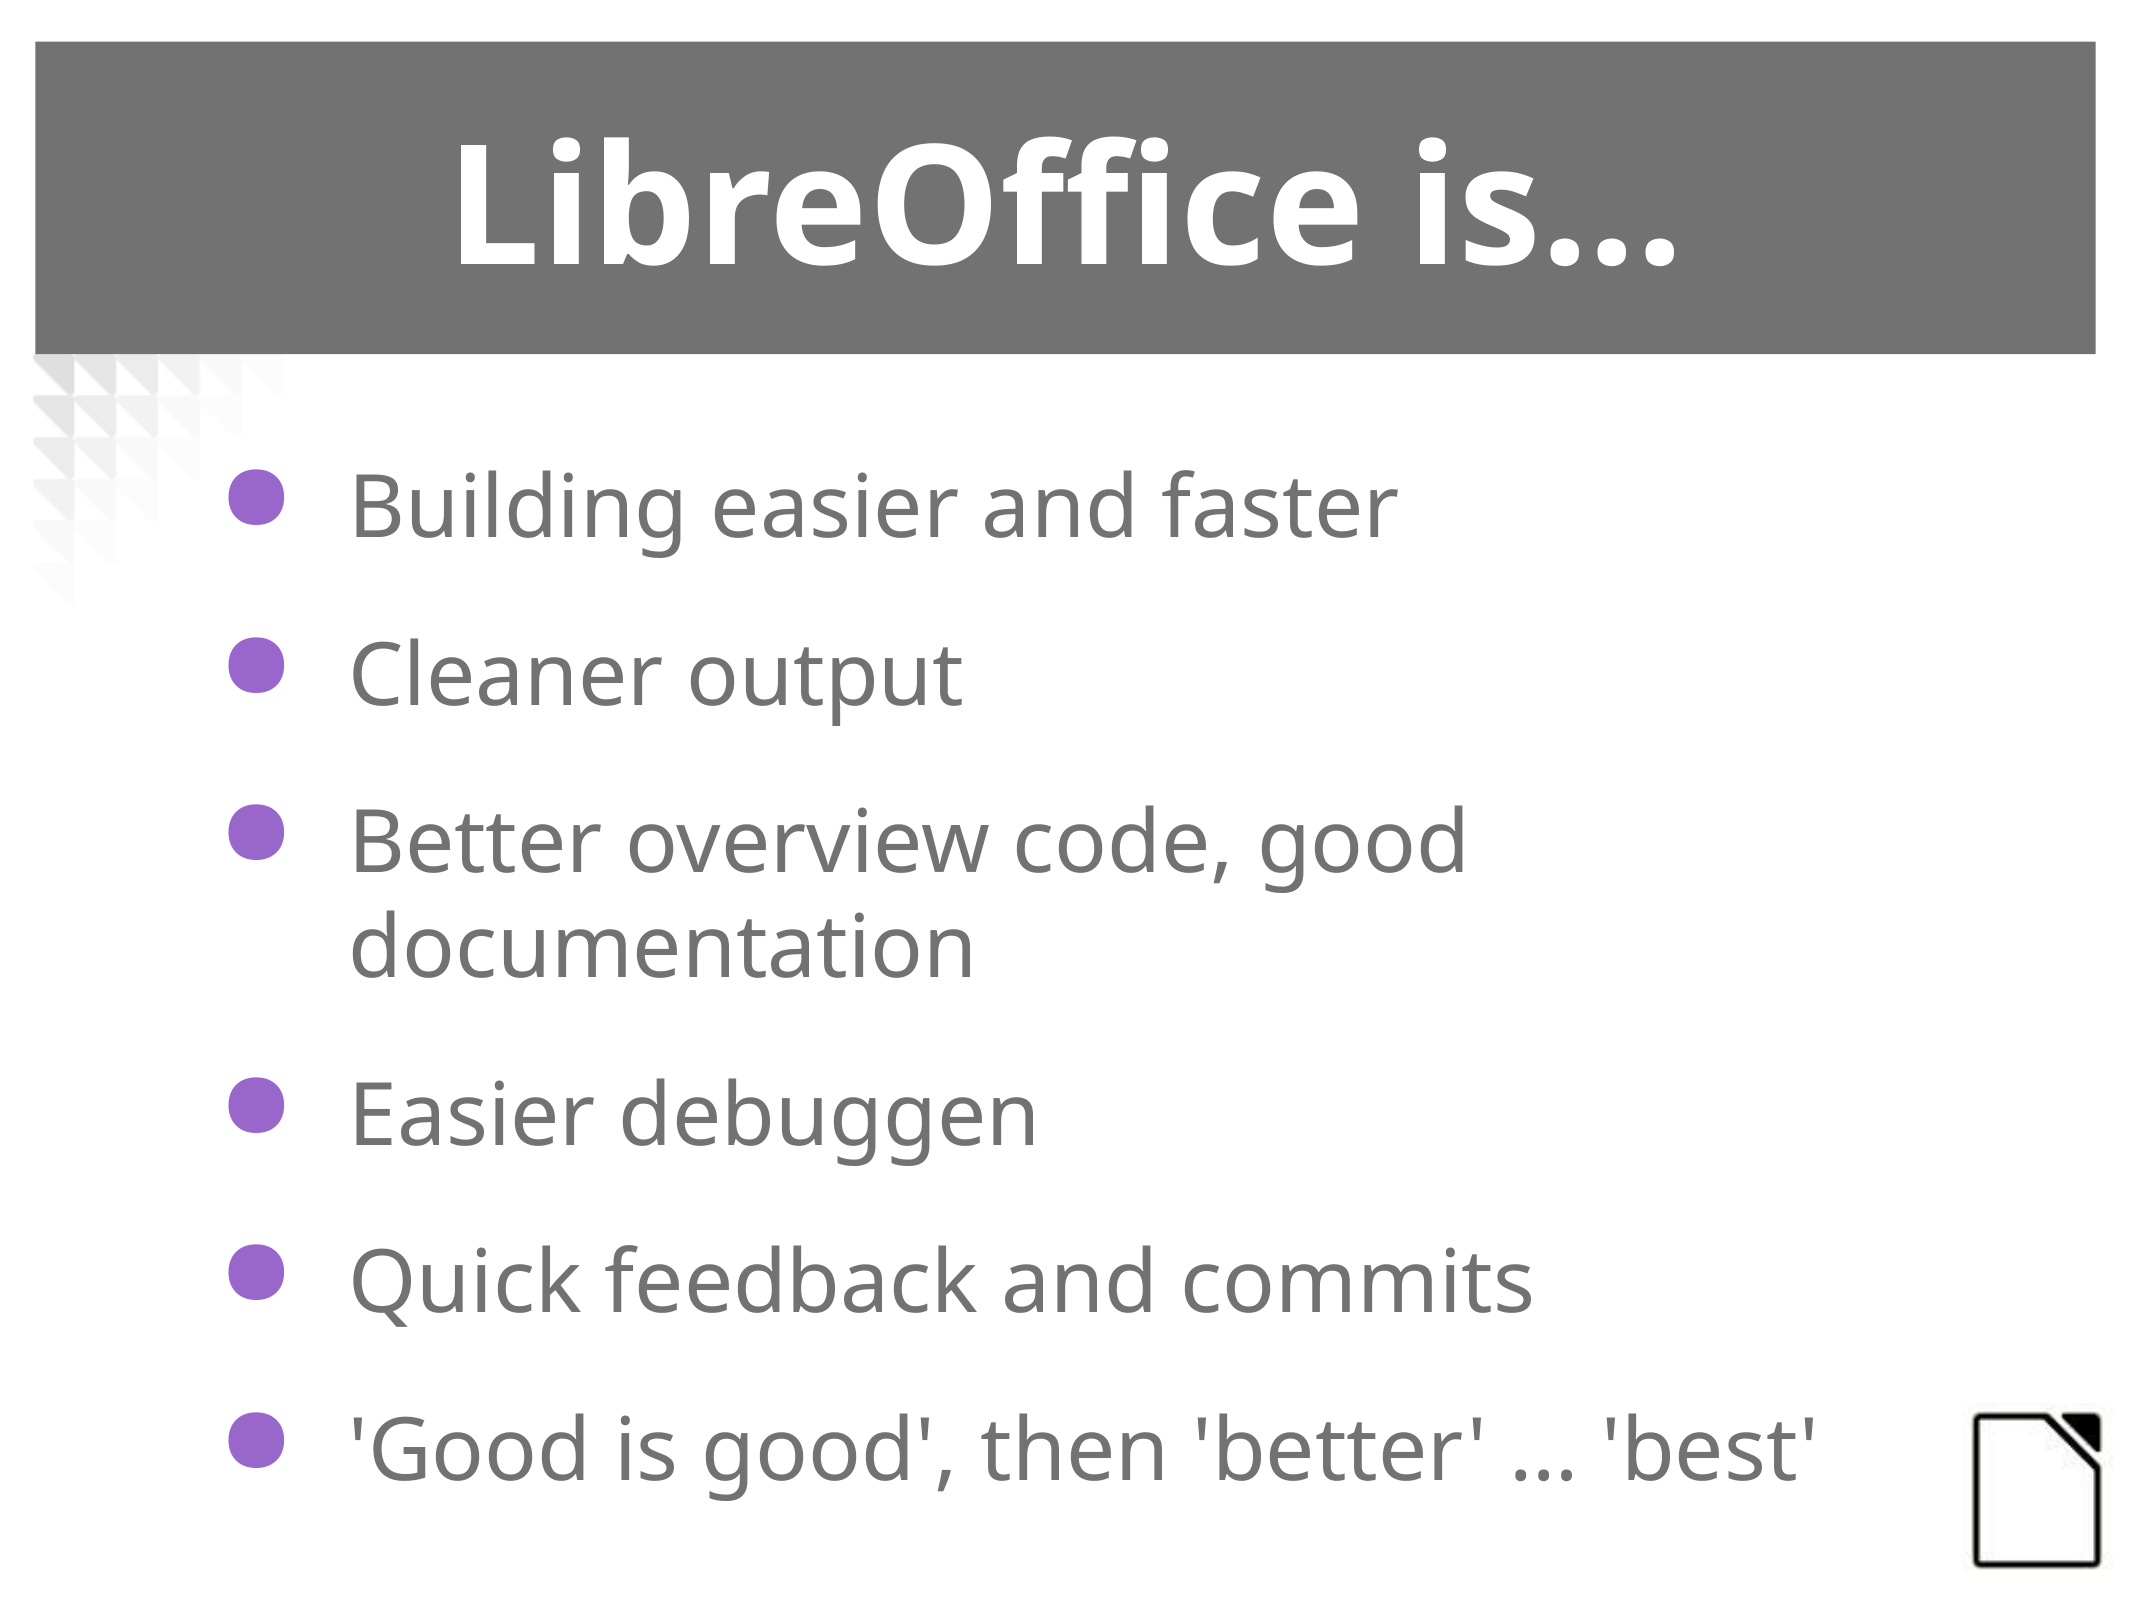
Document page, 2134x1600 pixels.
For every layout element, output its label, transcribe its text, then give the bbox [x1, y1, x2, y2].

list Building easier and faster Cleaner output Better overview code, good documentation Easier debuggen Quick feedback and commits 'Good is good', then 'better' … 'best' [208, 428, 2099, 1521]
picture [33, 354, 284, 605]
title LibreOffice is... [35, 41, 2096, 355]
picture [1962, 1402, 2113, 1580]
